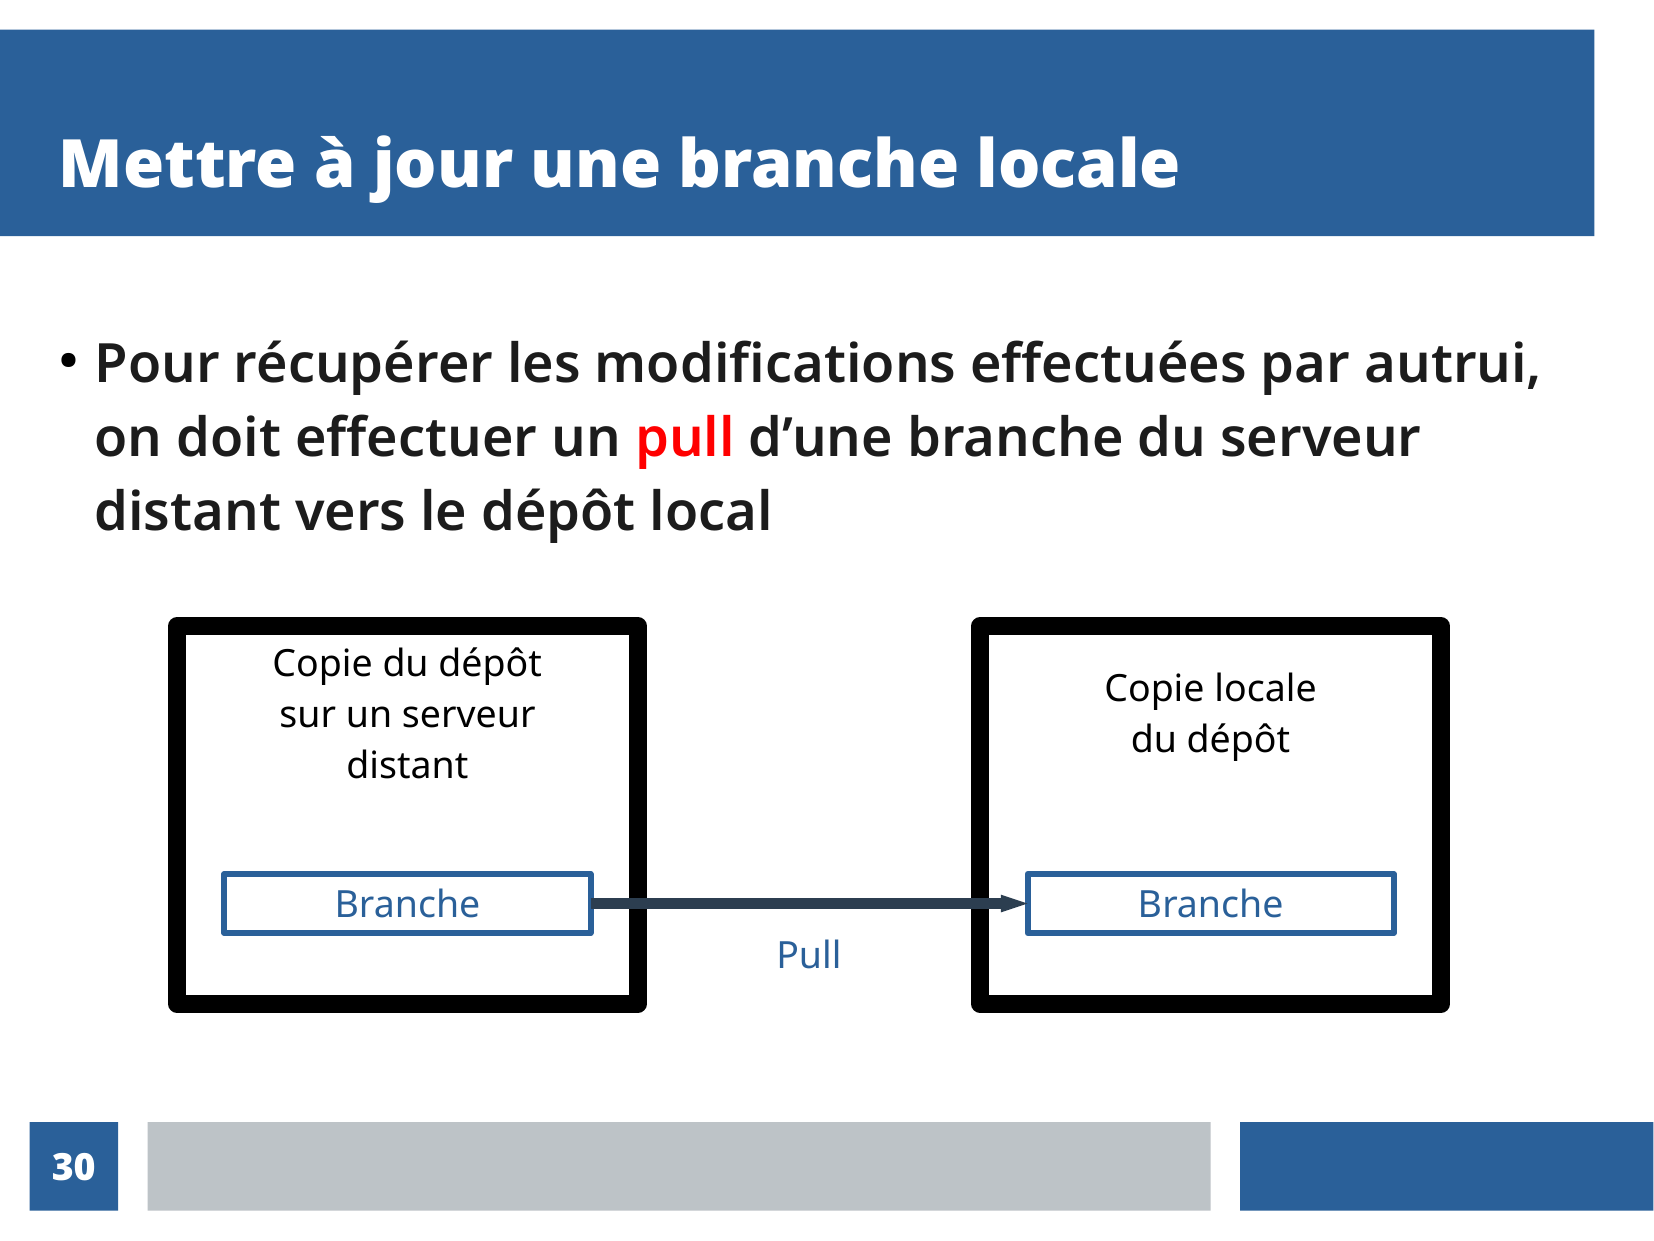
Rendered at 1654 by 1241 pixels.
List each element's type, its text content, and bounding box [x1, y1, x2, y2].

list Pour récupérer les modifications effectuées par autrui, on doit effectuer un pull d’une branche du serveur distant vers le dépôt local [59, 324, 1565, 626]
title Mettre à jour une branche locale [59, 59, 1595, 207]
text_box Branche [224, 874, 591, 934]
text_box Pull [673, 921, 945, 984]
text_box Copie du dépôt sur un serveur distant [177, 625, 638, 1004]
text_box Branche [1027, 874, 1394, 934]
text_box Copie locale du dépôt [980, 625, 1441, 1004]
